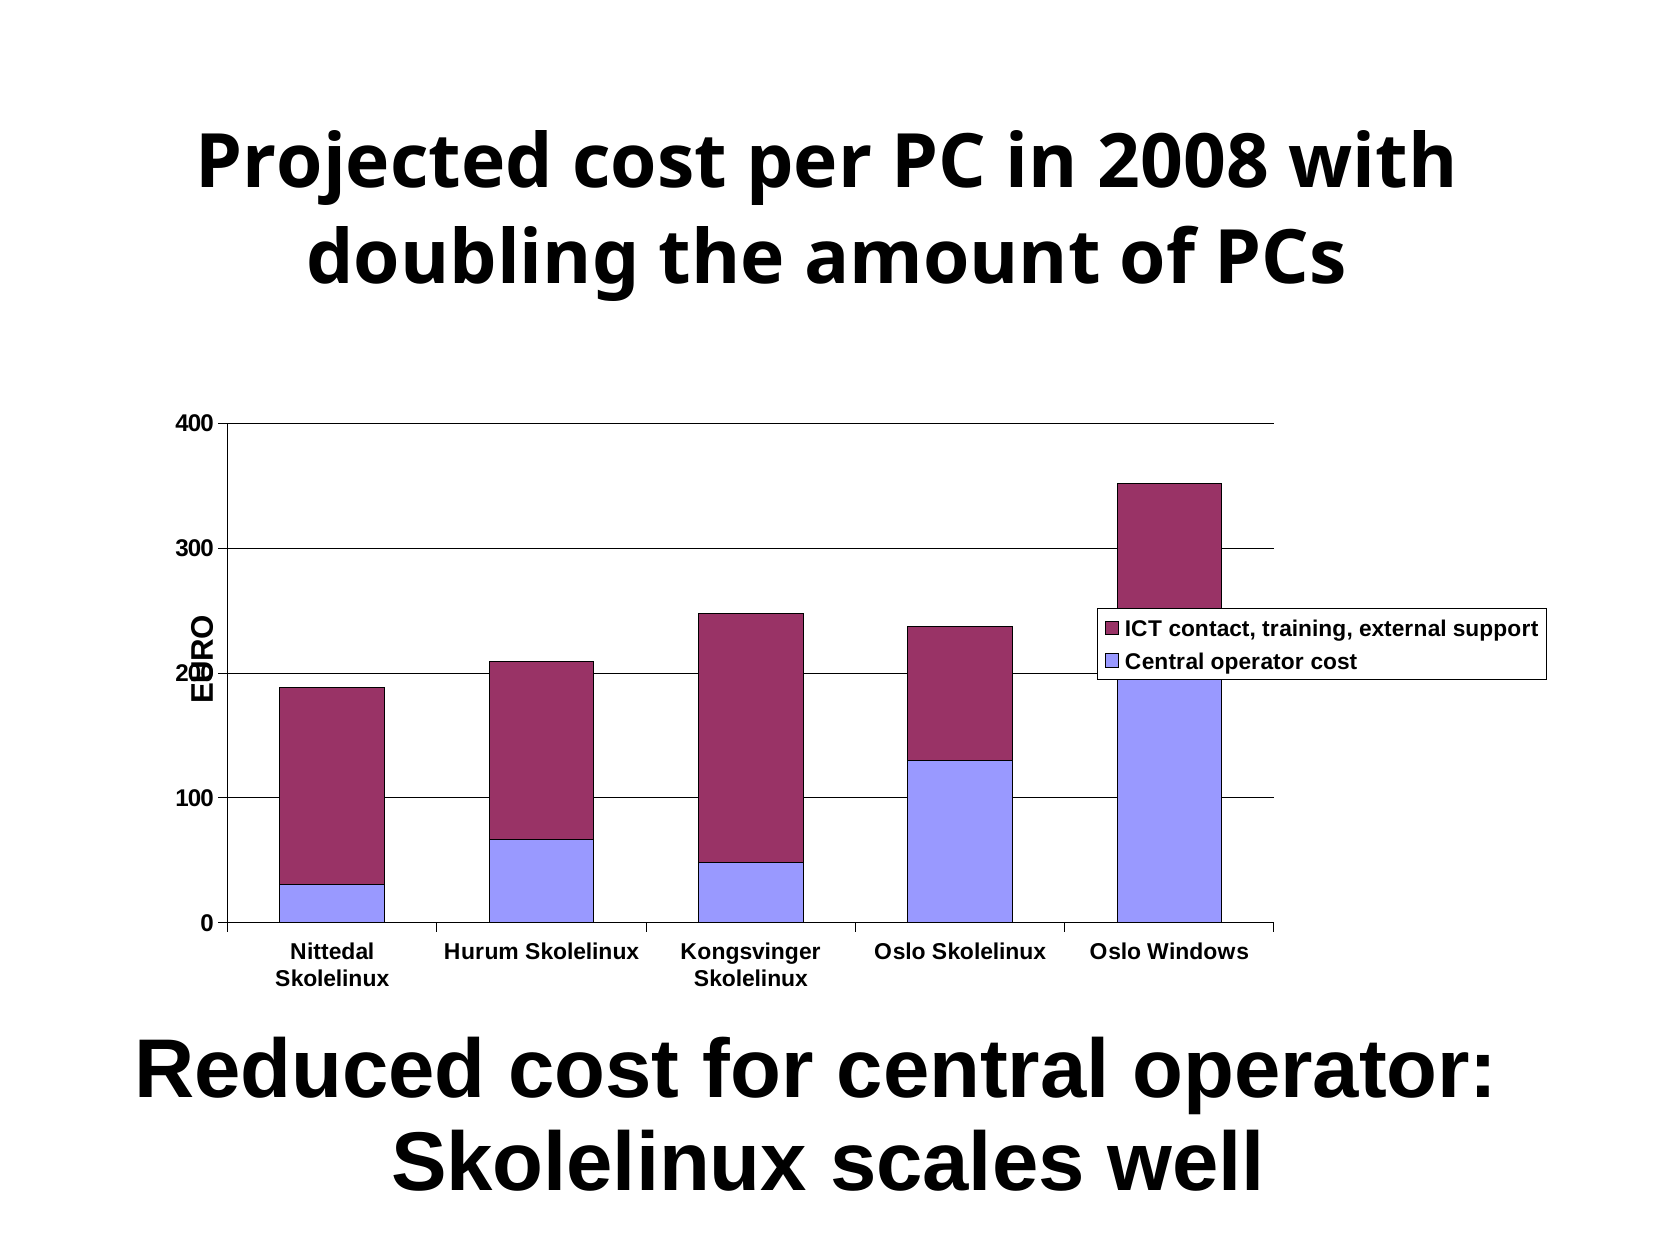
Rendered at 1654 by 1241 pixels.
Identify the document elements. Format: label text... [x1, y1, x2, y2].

title Projected cost per PC in 2008 with doubling the amount of PCs [121, 102, 1534, 310]
text_box Reduced cost for central operator: Skolelinux scales well [134, 1021, 1523, 1208]
chart [147, 319, 1549, 1006]
